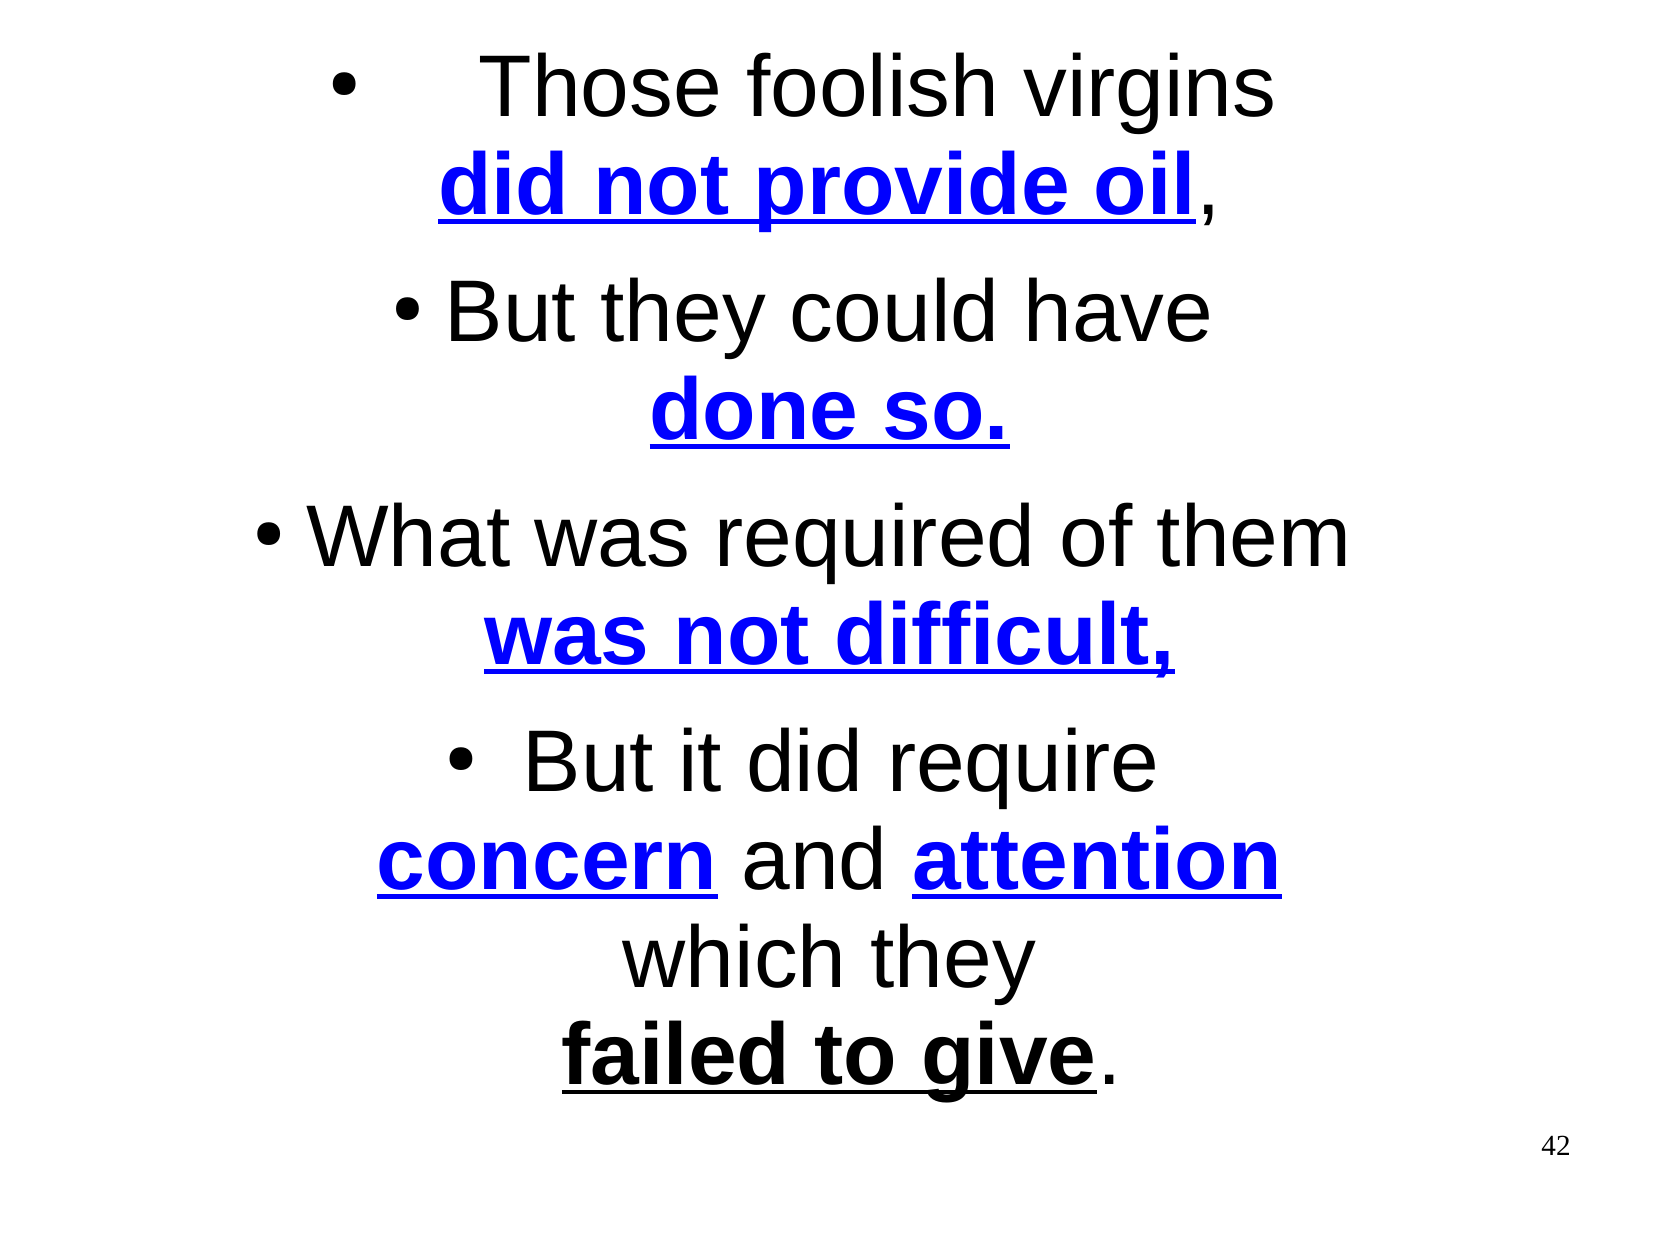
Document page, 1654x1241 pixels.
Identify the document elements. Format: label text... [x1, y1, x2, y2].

list Those foolish virgins did not provide oil, But they could have done so. What was required of them was not difficult, But it did require concern and attention which they failed to give. [0, 37, 1613, 1201]
